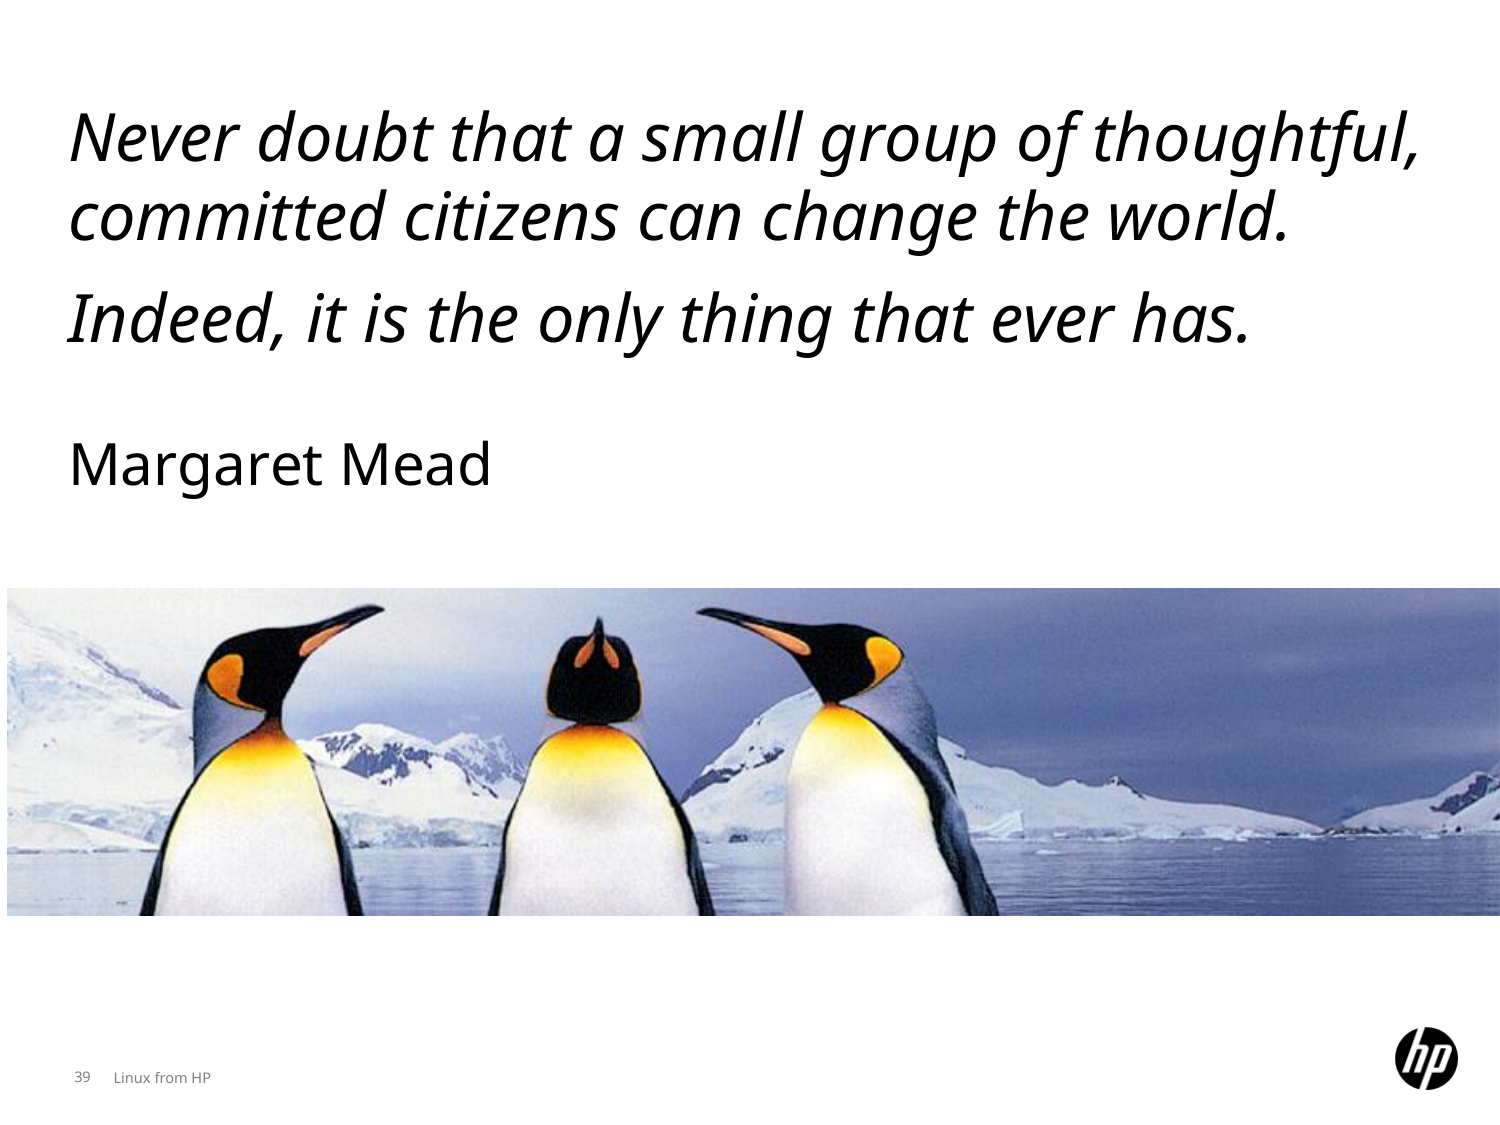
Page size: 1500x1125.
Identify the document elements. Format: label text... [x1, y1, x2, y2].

text_box Never doubt that a small group of thoughtful, committed citizens can change the world. Indeed, it is the only thing that ever has. Margaret Mead [53, 89, 1463, 513]
picture [7, 588, 1500, 916]
picture [1393, 1025, 1460, 1092]
